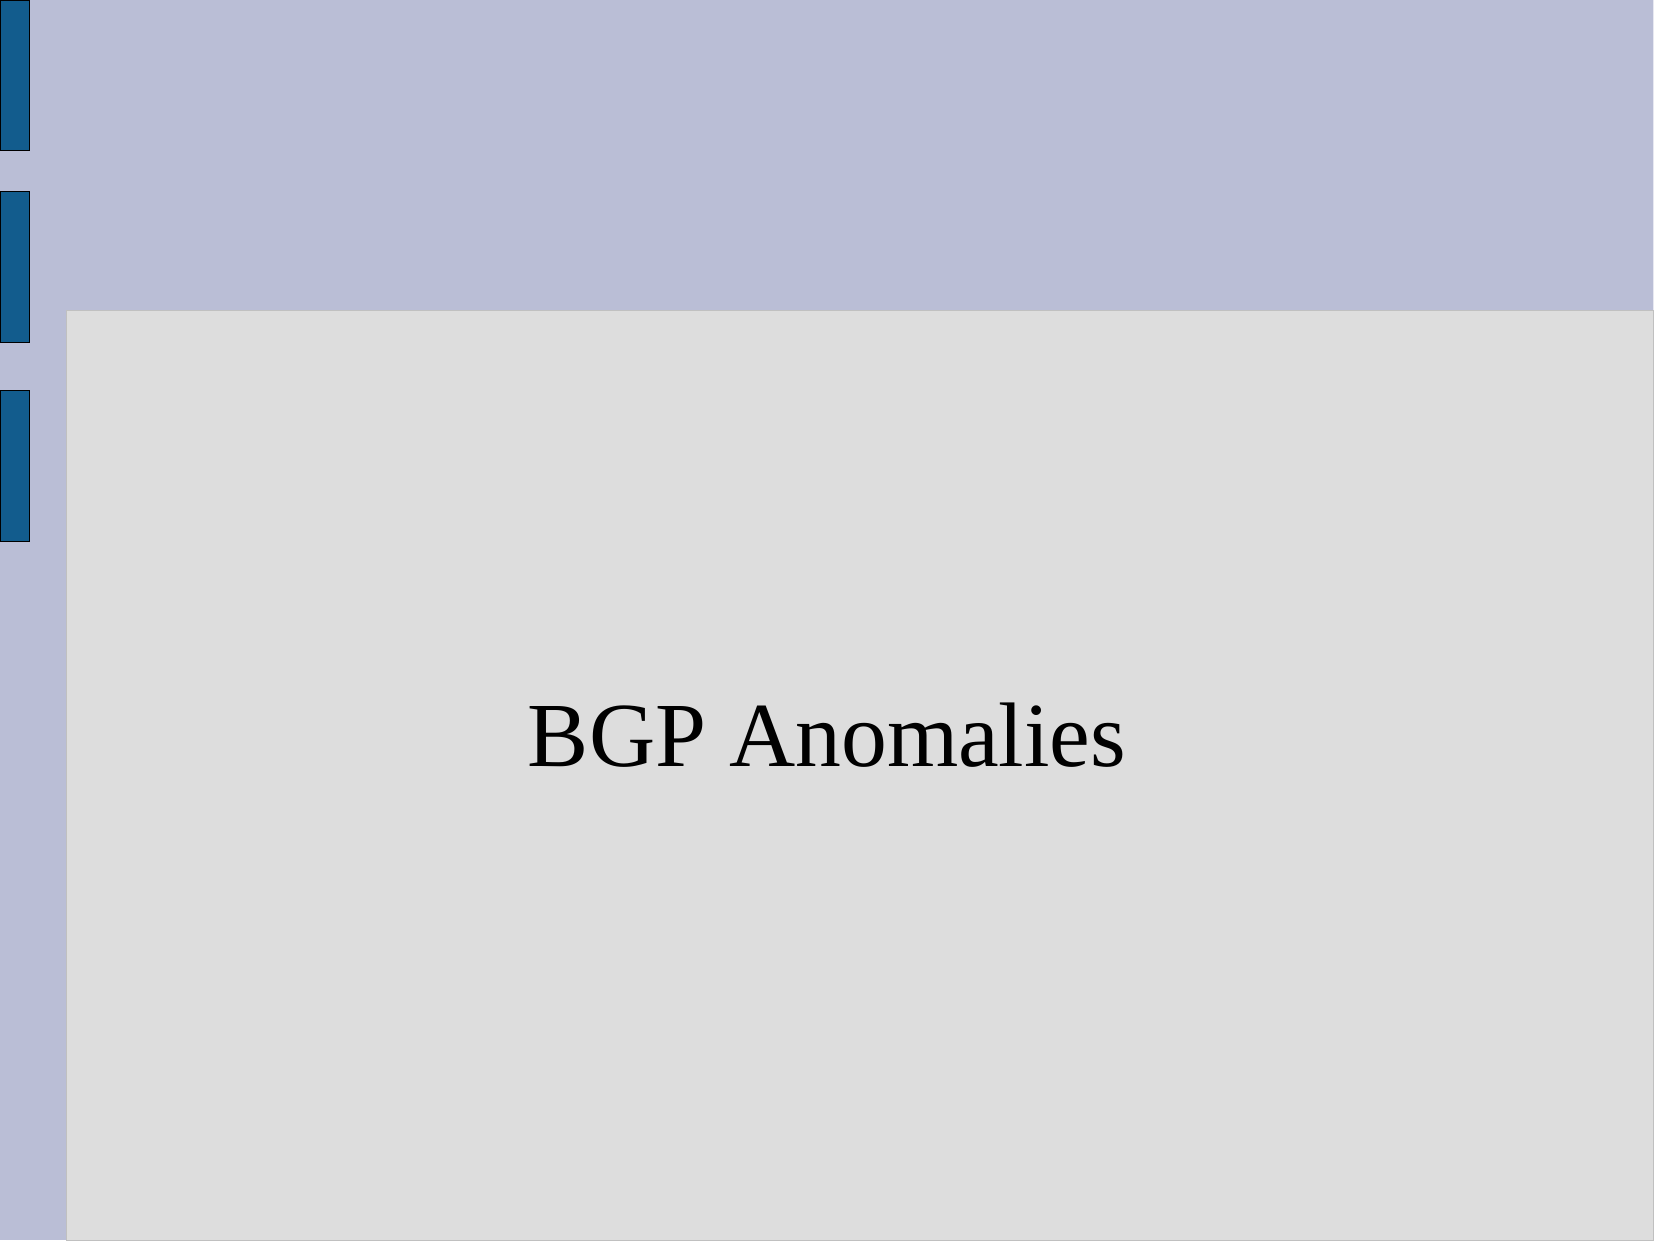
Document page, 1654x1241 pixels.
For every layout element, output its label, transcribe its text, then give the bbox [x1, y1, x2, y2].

subtitle BGP Anomalies [121, 344, 1534, 1127]
